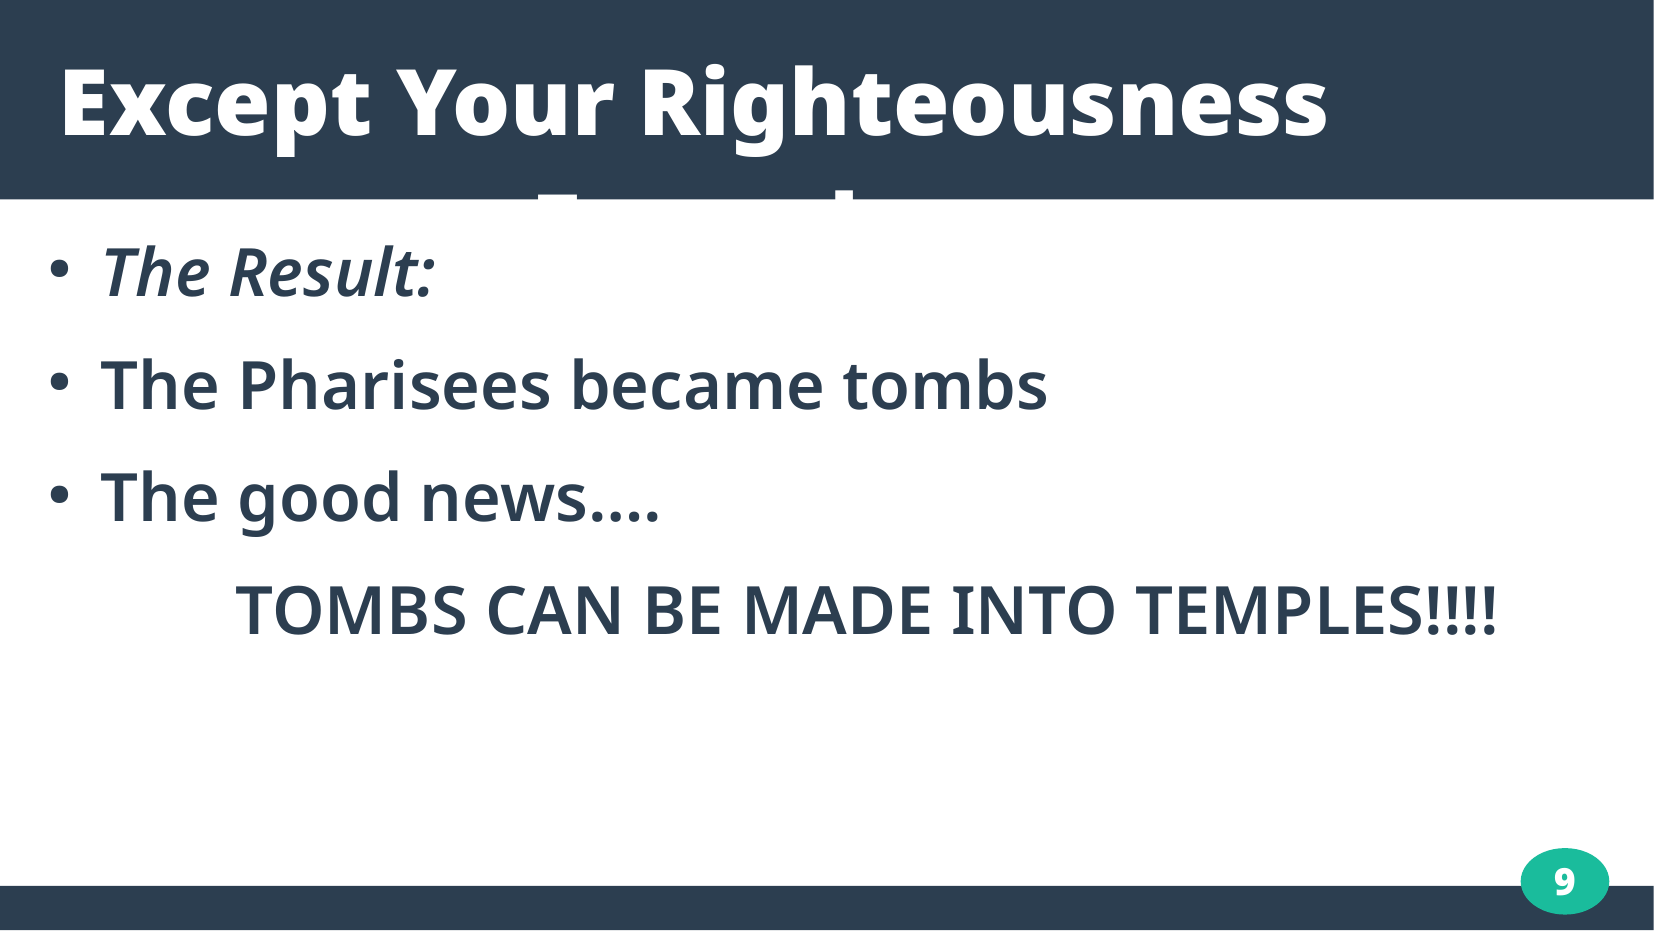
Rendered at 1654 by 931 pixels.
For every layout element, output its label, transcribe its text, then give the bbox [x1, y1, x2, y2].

list The Result: The Pharisees became tombs The good news…. TOMBS CAN BE MADE INTO TEMPLES!!!! [30, 225, 1636, 864]
title Except Your Righteousness Exceed [59, 37, 1595, 155]
